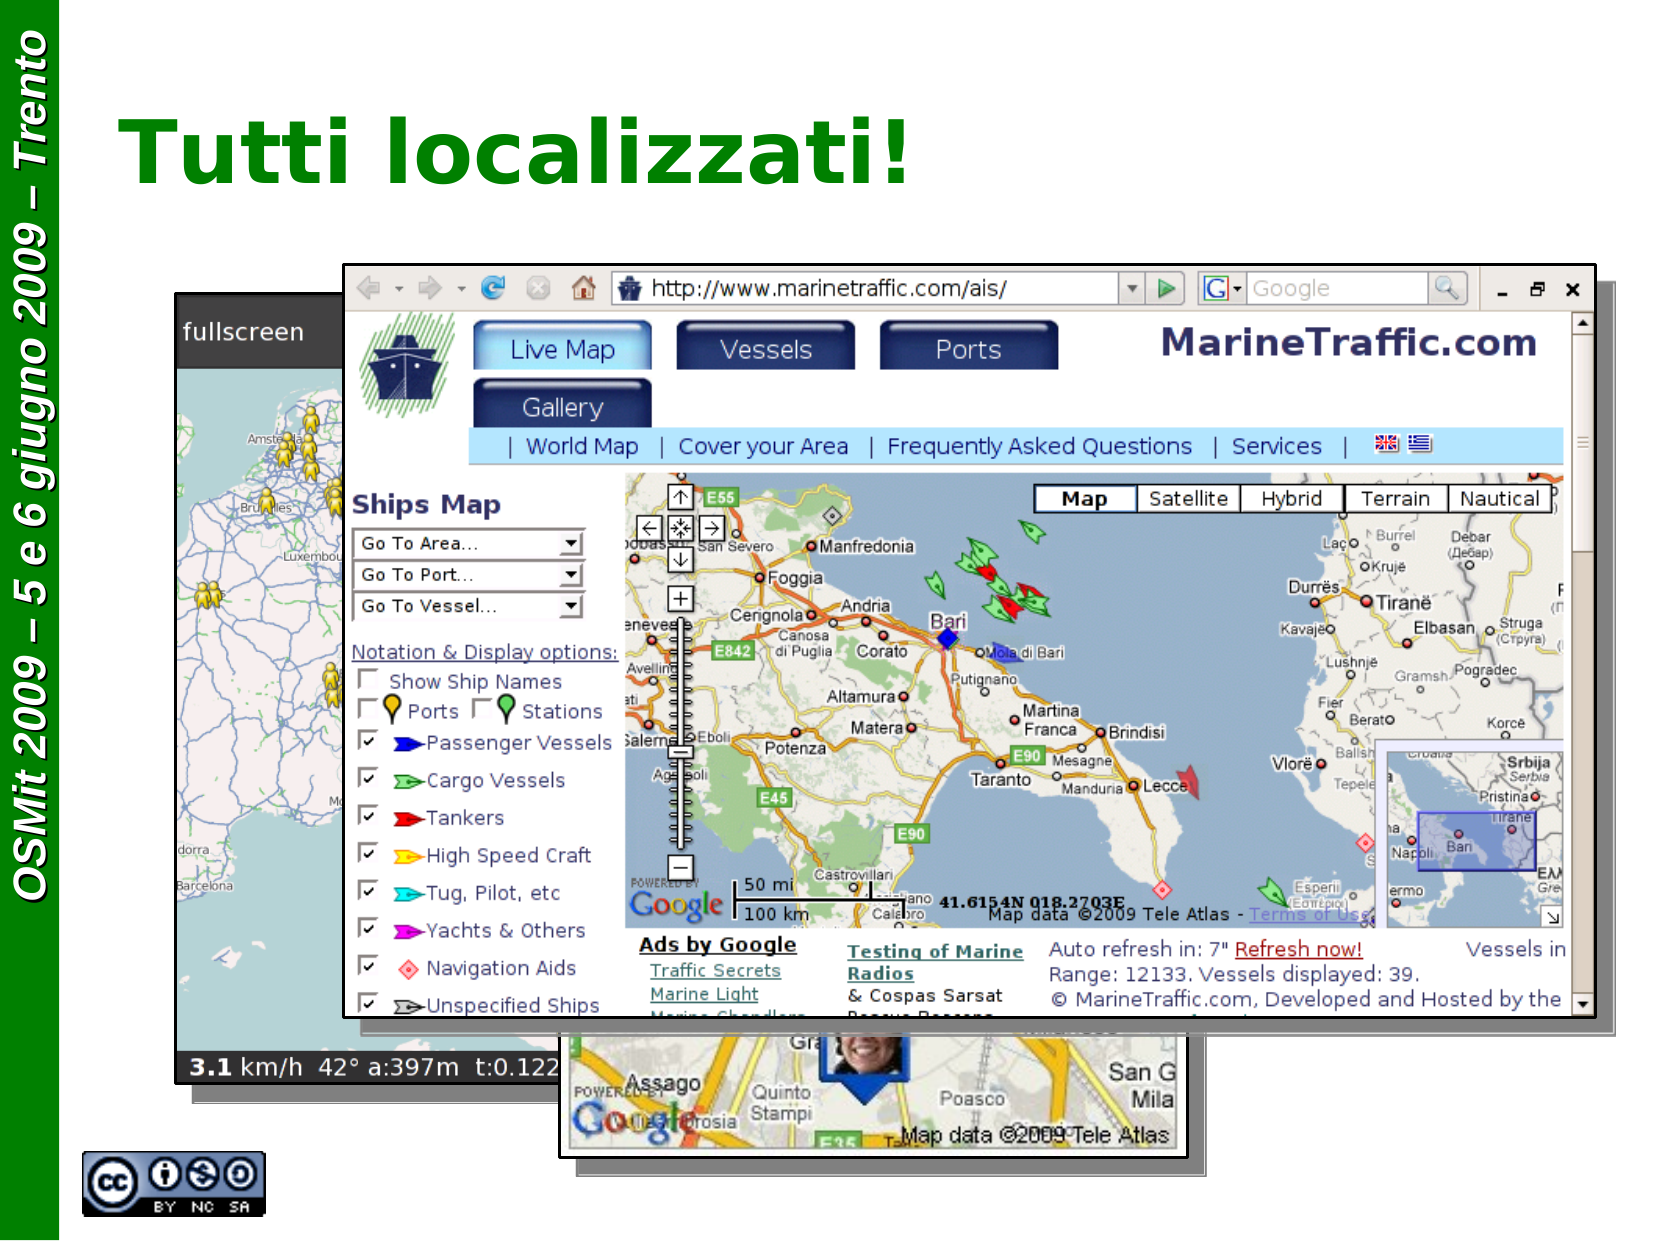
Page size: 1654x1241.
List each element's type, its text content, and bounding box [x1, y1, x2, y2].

picture [561, 1037, 1186, 1156]
picture [177, 295, 558, 1083]
title Tutti localizzati! [118, 56, 1394, 249]
picture [82, 1151, 266, 1217]
picture [344, 265, 1595, 1016]
